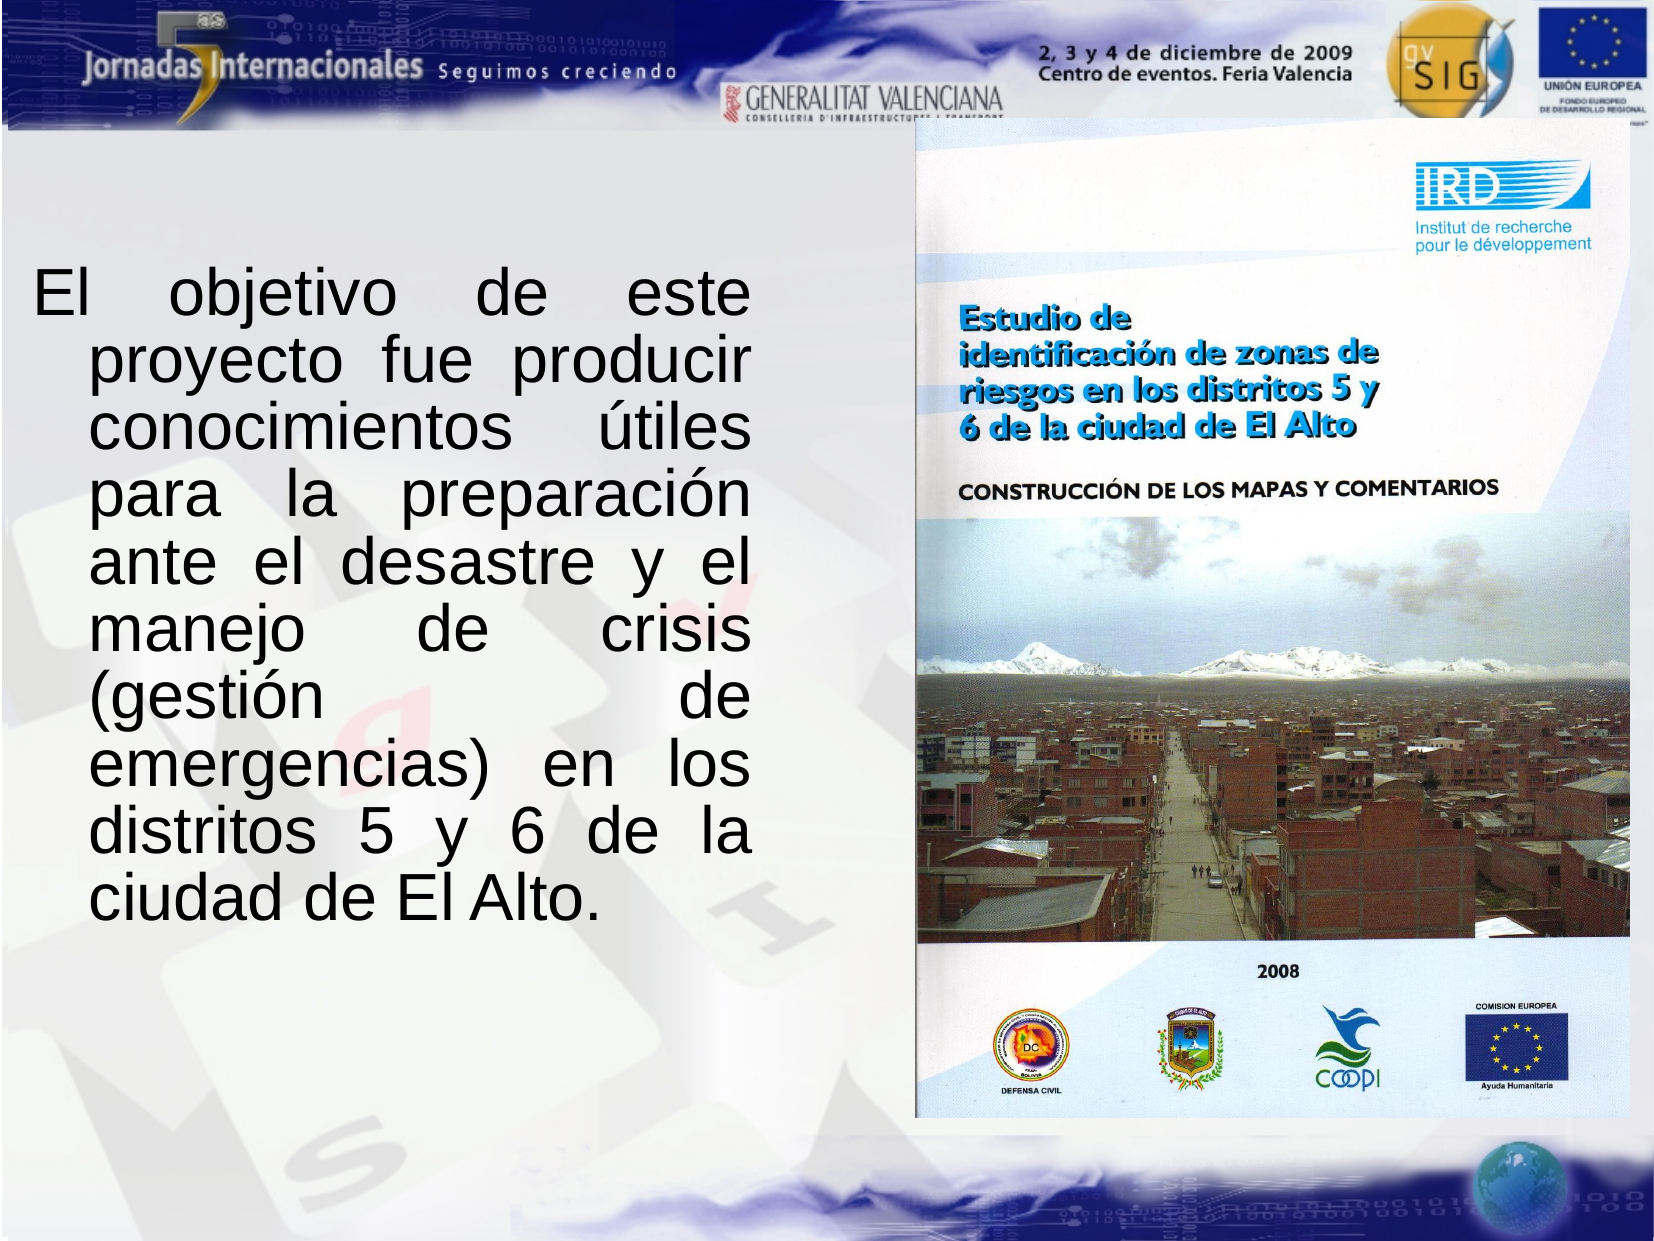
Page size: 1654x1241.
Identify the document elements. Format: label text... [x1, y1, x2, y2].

list El objetivo de este proyecto fue producir conocimientos útiles para la preparación ante el desastre y el manejo de crisis (gestión de emergencias) en los distritos 5 y 6 de la ciudad de El Alto. [17, 253, 768, 1034]
picture [2, 0, 1654, 1241]
